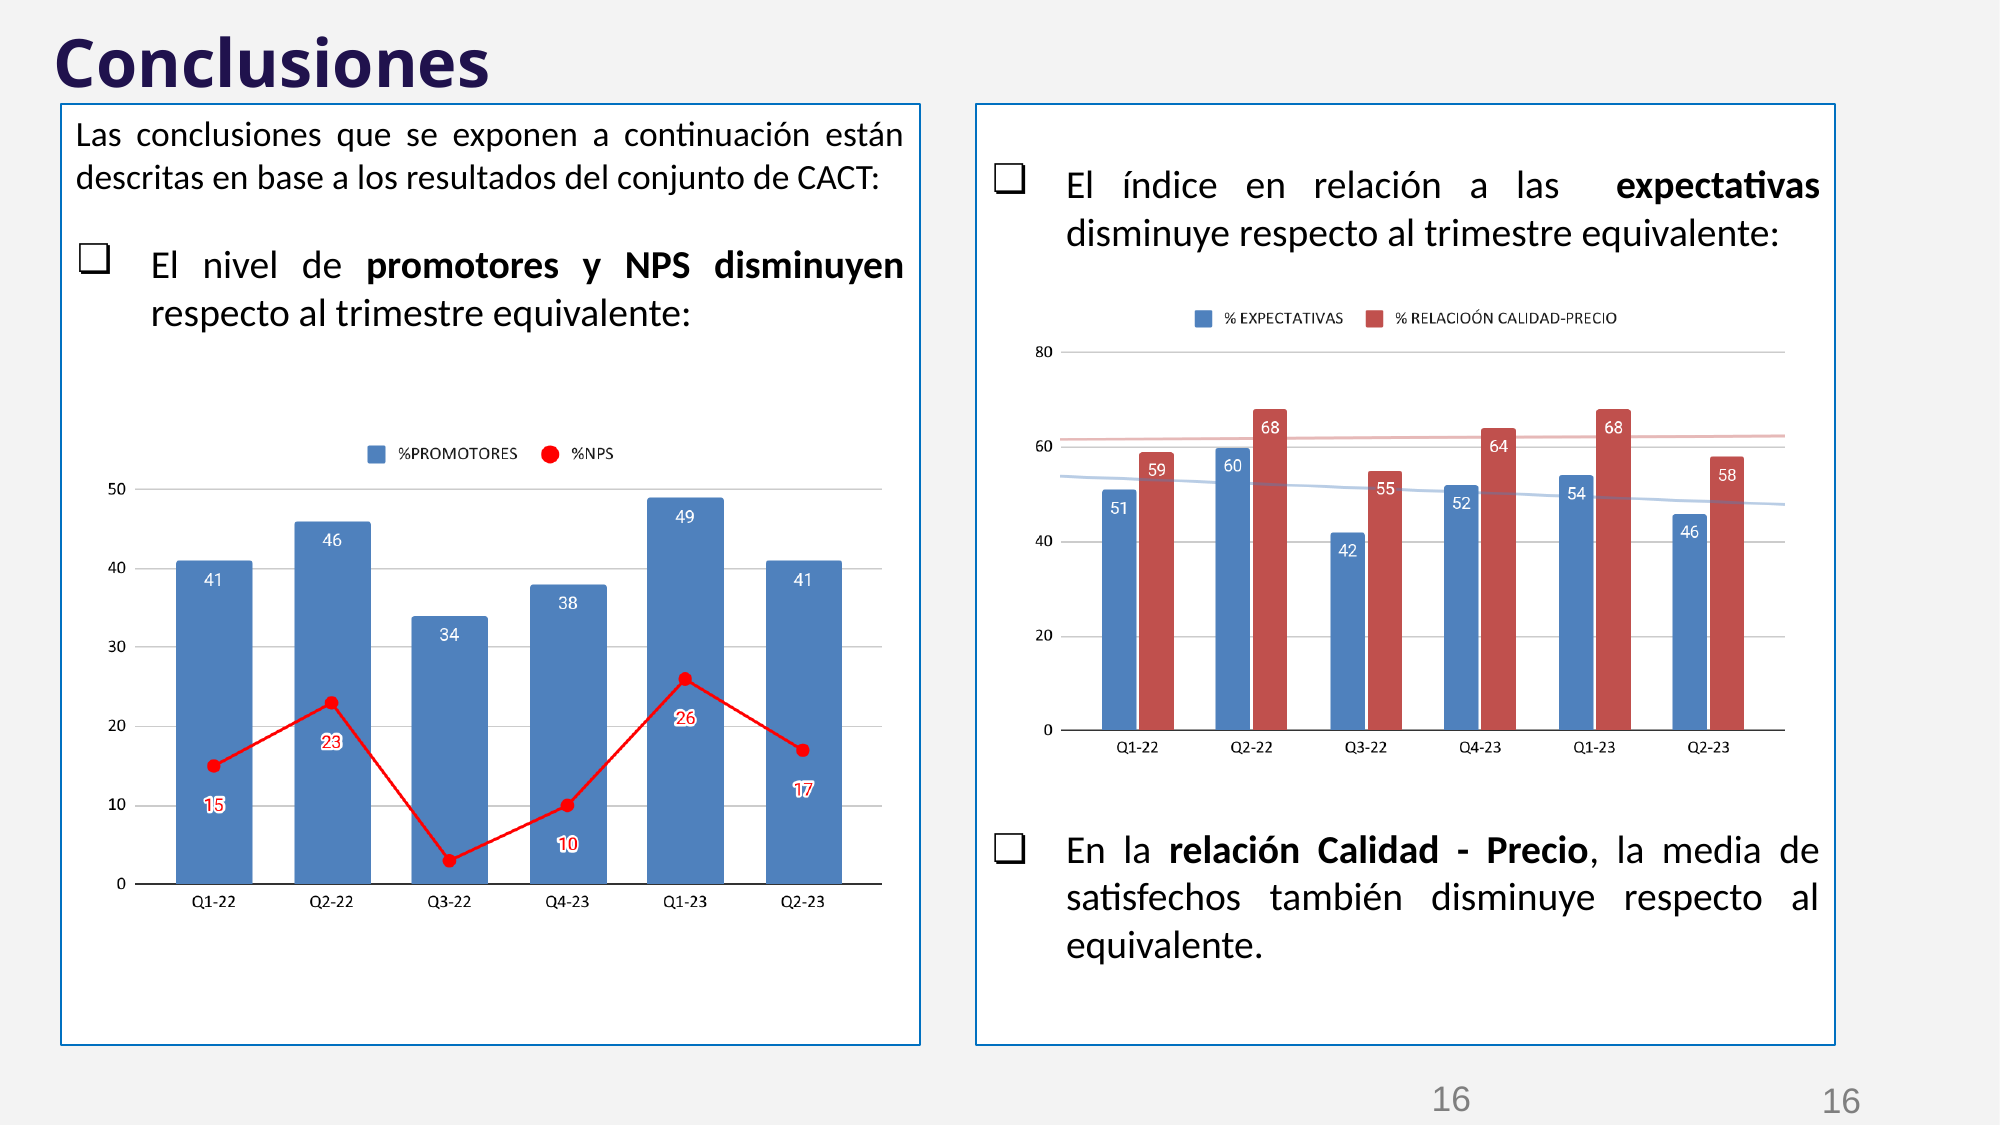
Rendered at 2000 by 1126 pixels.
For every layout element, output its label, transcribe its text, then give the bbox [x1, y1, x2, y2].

text_box El índice en relación a las expectativas disminuye respecto al trimestre equivalente: En la relación Calidad - Precio, la media de satisfechos también disminuye respecto al equivalente. [976, 103, 1836, 1046]
picture [72, 419, 908, 937]
text_box Conclusiones [53, 0, 1946, 124]
text_box Las conclusiones que se exponen a continuación están descritas en base a los resultados del conjunto de CACT: El nivel de promotores y NPS disminuyen respecto al trimestre equivalente: [60, 103, 920, 1046]
picture [1001, 285, 1810, 781]
text_box <number> [1413, 1067, 1881, 1126]
